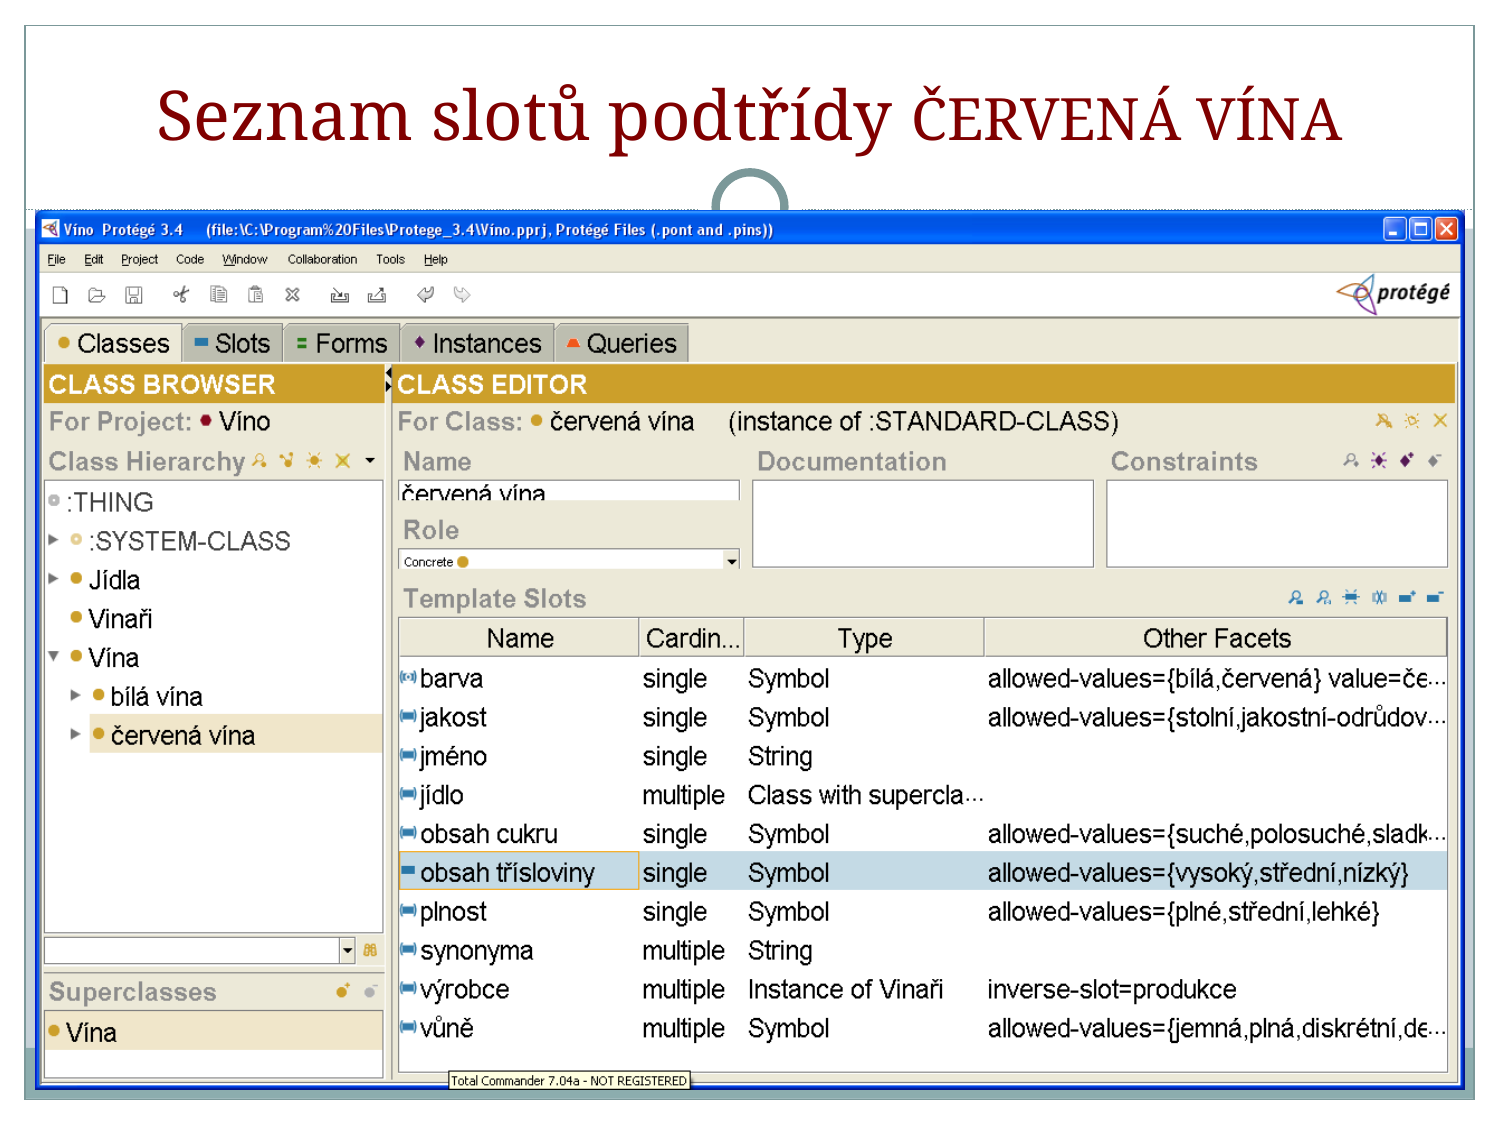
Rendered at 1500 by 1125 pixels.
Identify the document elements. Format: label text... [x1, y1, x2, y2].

title Seznam slotů podtřídy ČERVENÁ VÍNA [49, 37, 1450, 162]
text_box [35, 210, 1465, 1090]
